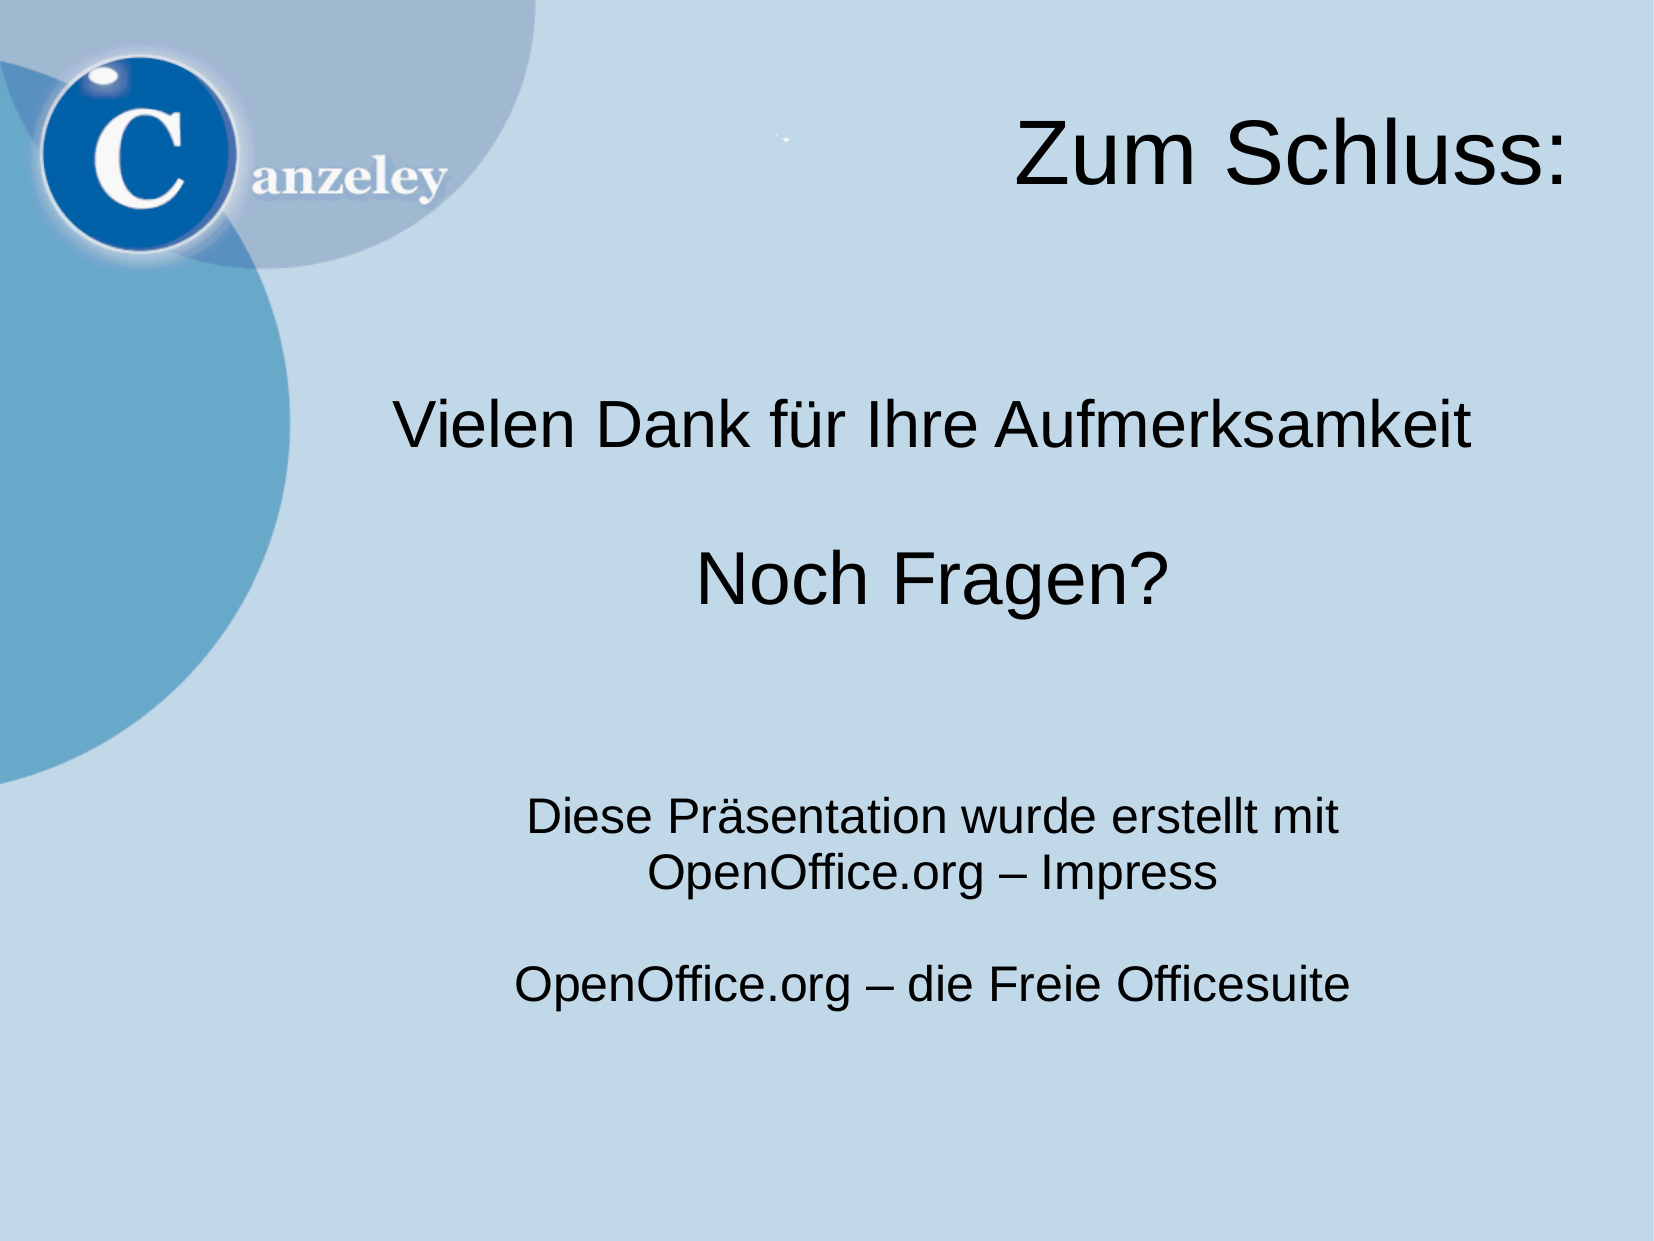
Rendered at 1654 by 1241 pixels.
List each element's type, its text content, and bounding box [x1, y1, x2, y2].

title Zum Schluss: [82, 49, 1571, 257]
subtitle Vielen Dank für Ihre Aufmerksamkeit Noch Fragen? Diese Präsentation wurde erstellt mit OpenOffice.org – Impress OpenOffice.org – die Freie Officesuite [295, 297, 1571, 1102]
picture [0, 0, 1654, 1241]
